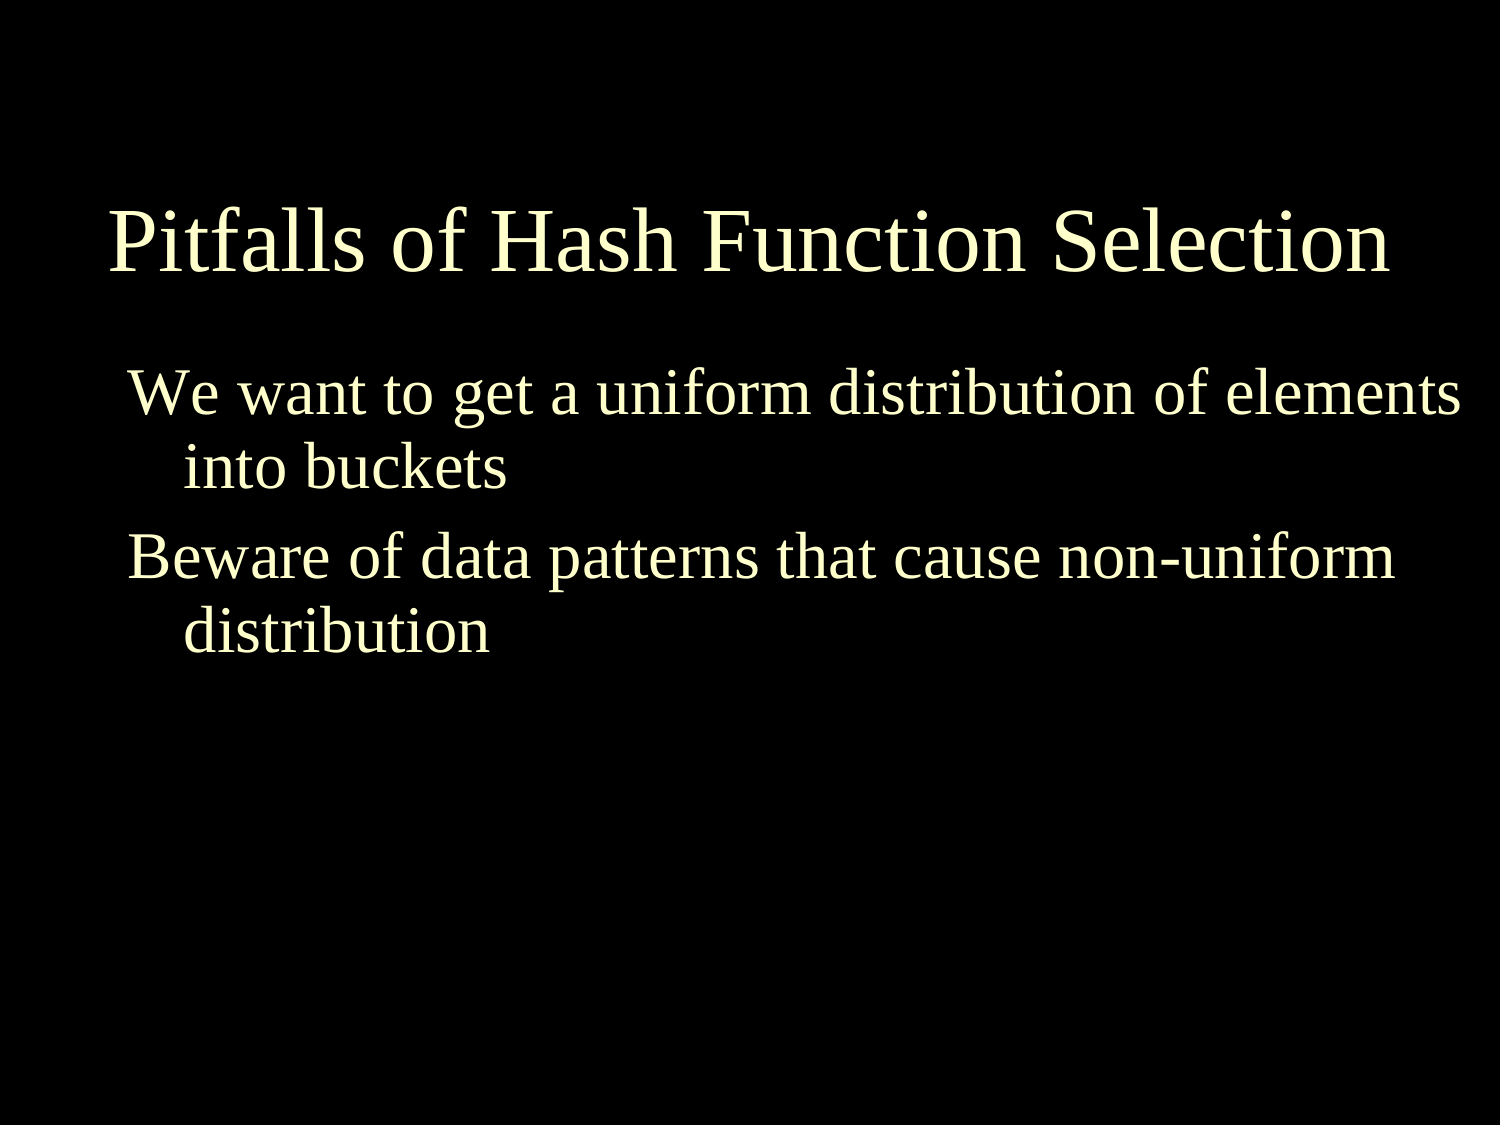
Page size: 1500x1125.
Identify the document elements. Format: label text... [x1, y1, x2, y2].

title Pitfalls of Hash Function Selection [22, 145, 1480, 336]
list We want to get a uniform distribution of elements into buckets Beware of data patterns that cause non-uniform distribution [112, 347, 1482, 1026]
